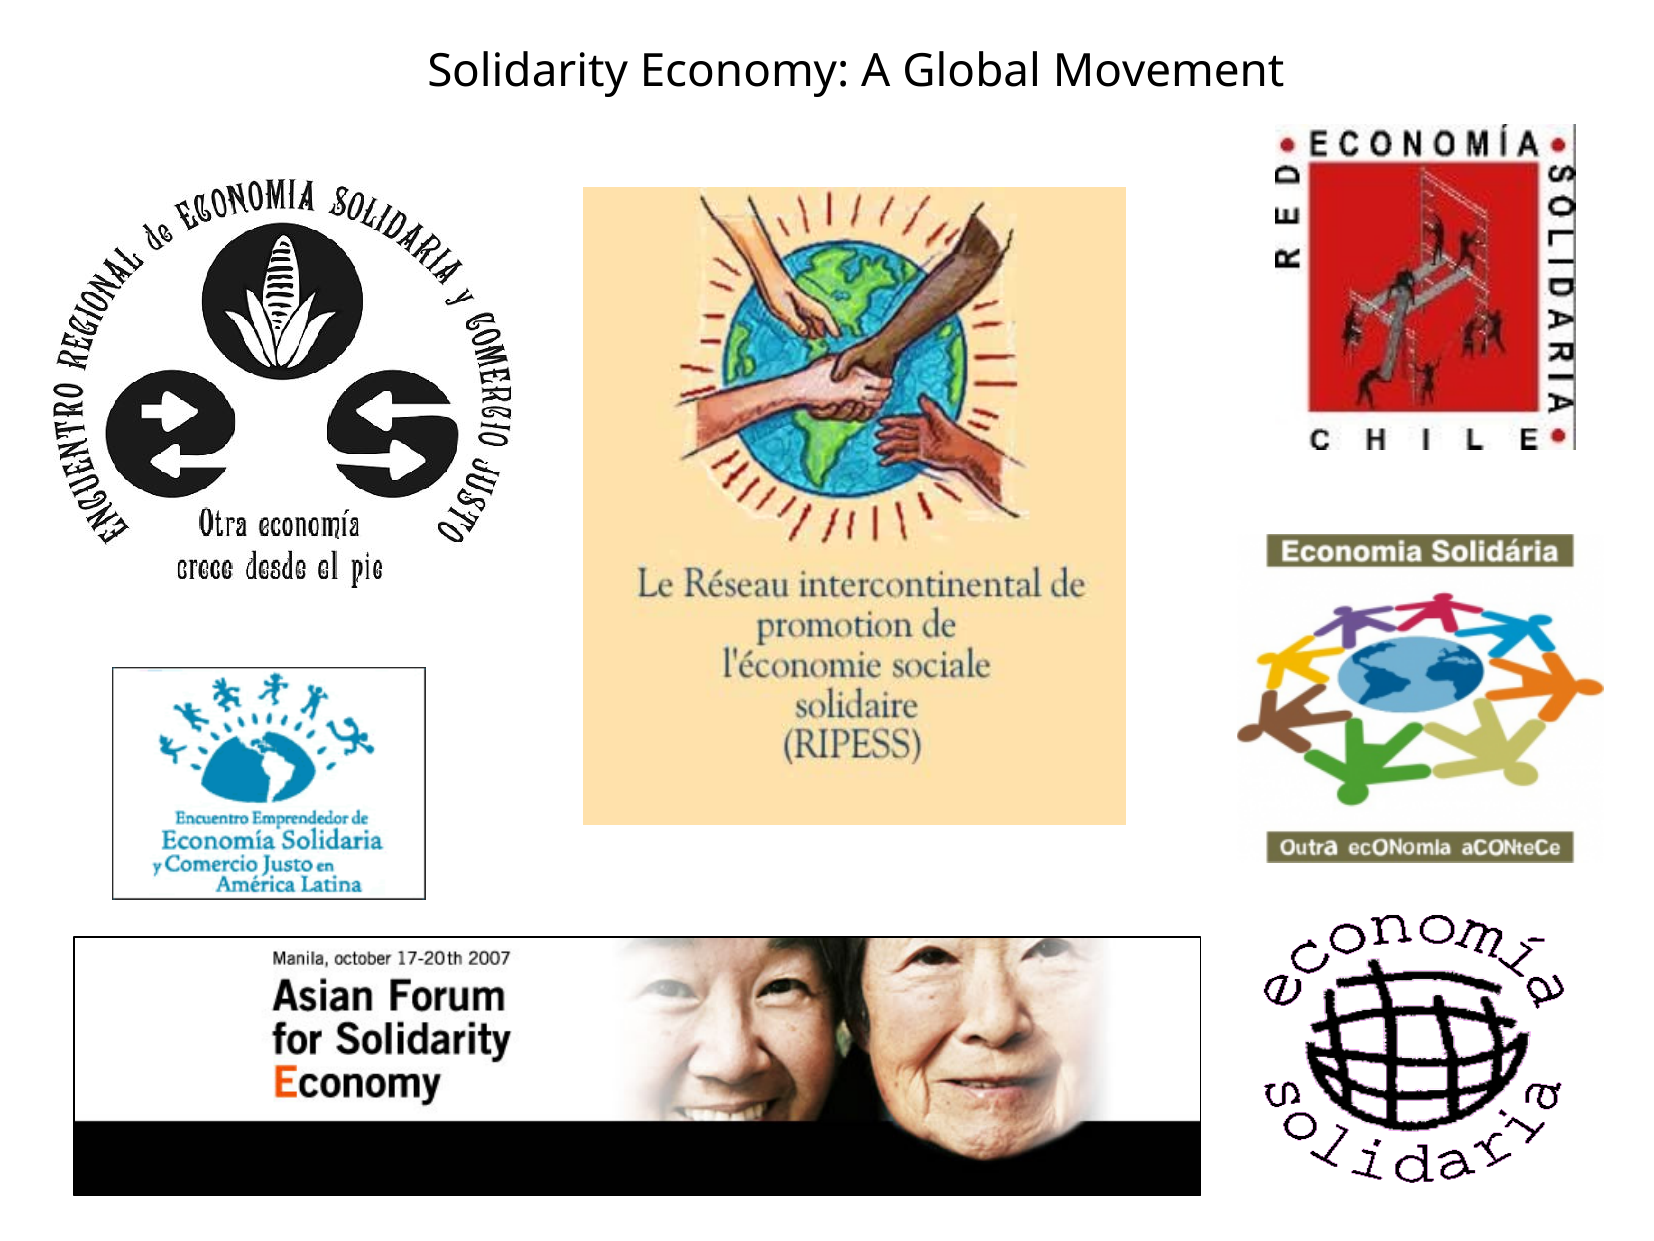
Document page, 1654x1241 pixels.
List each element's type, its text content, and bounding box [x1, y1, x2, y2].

picture [75, 937, 1200, 1195]
text_box Solidarity Economy: A Global Movement [412, 37, 1282, 105]
picture [112, 667, 426, 901]
picture [1237, 534, 1604, 863]
picture [1275, 124, 1576, 451]
picture [37, 154, 526, 601]
picture [583, 187, 1126, 826]
picture [1237, 899, 1586, 1201]
